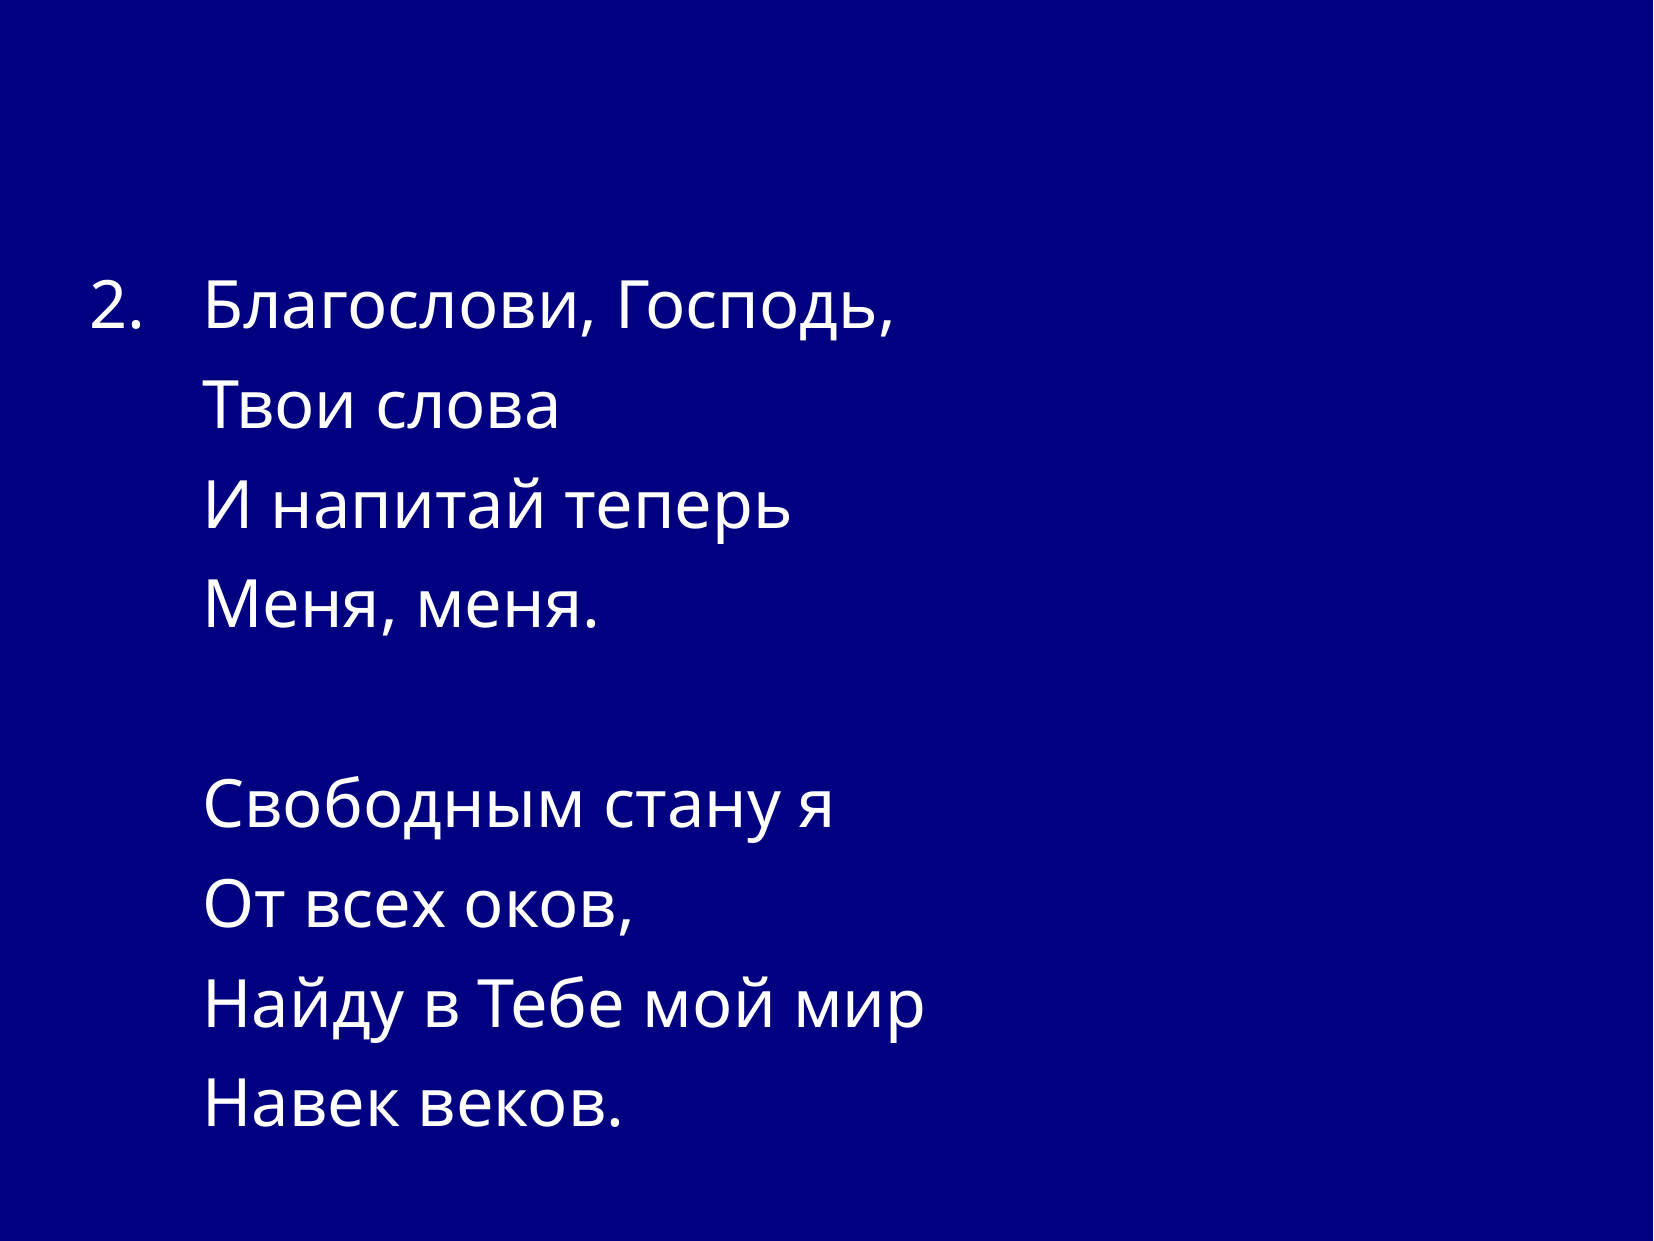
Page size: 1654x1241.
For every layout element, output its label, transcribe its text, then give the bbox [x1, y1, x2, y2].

text_box 2. Благослови, Господь, Твои слова И напитай теперь Меня, меня. Свободным стану я От всех оков, Найду в Тебе мой мир Навек веков. [75, 150, 1576, 1163]
